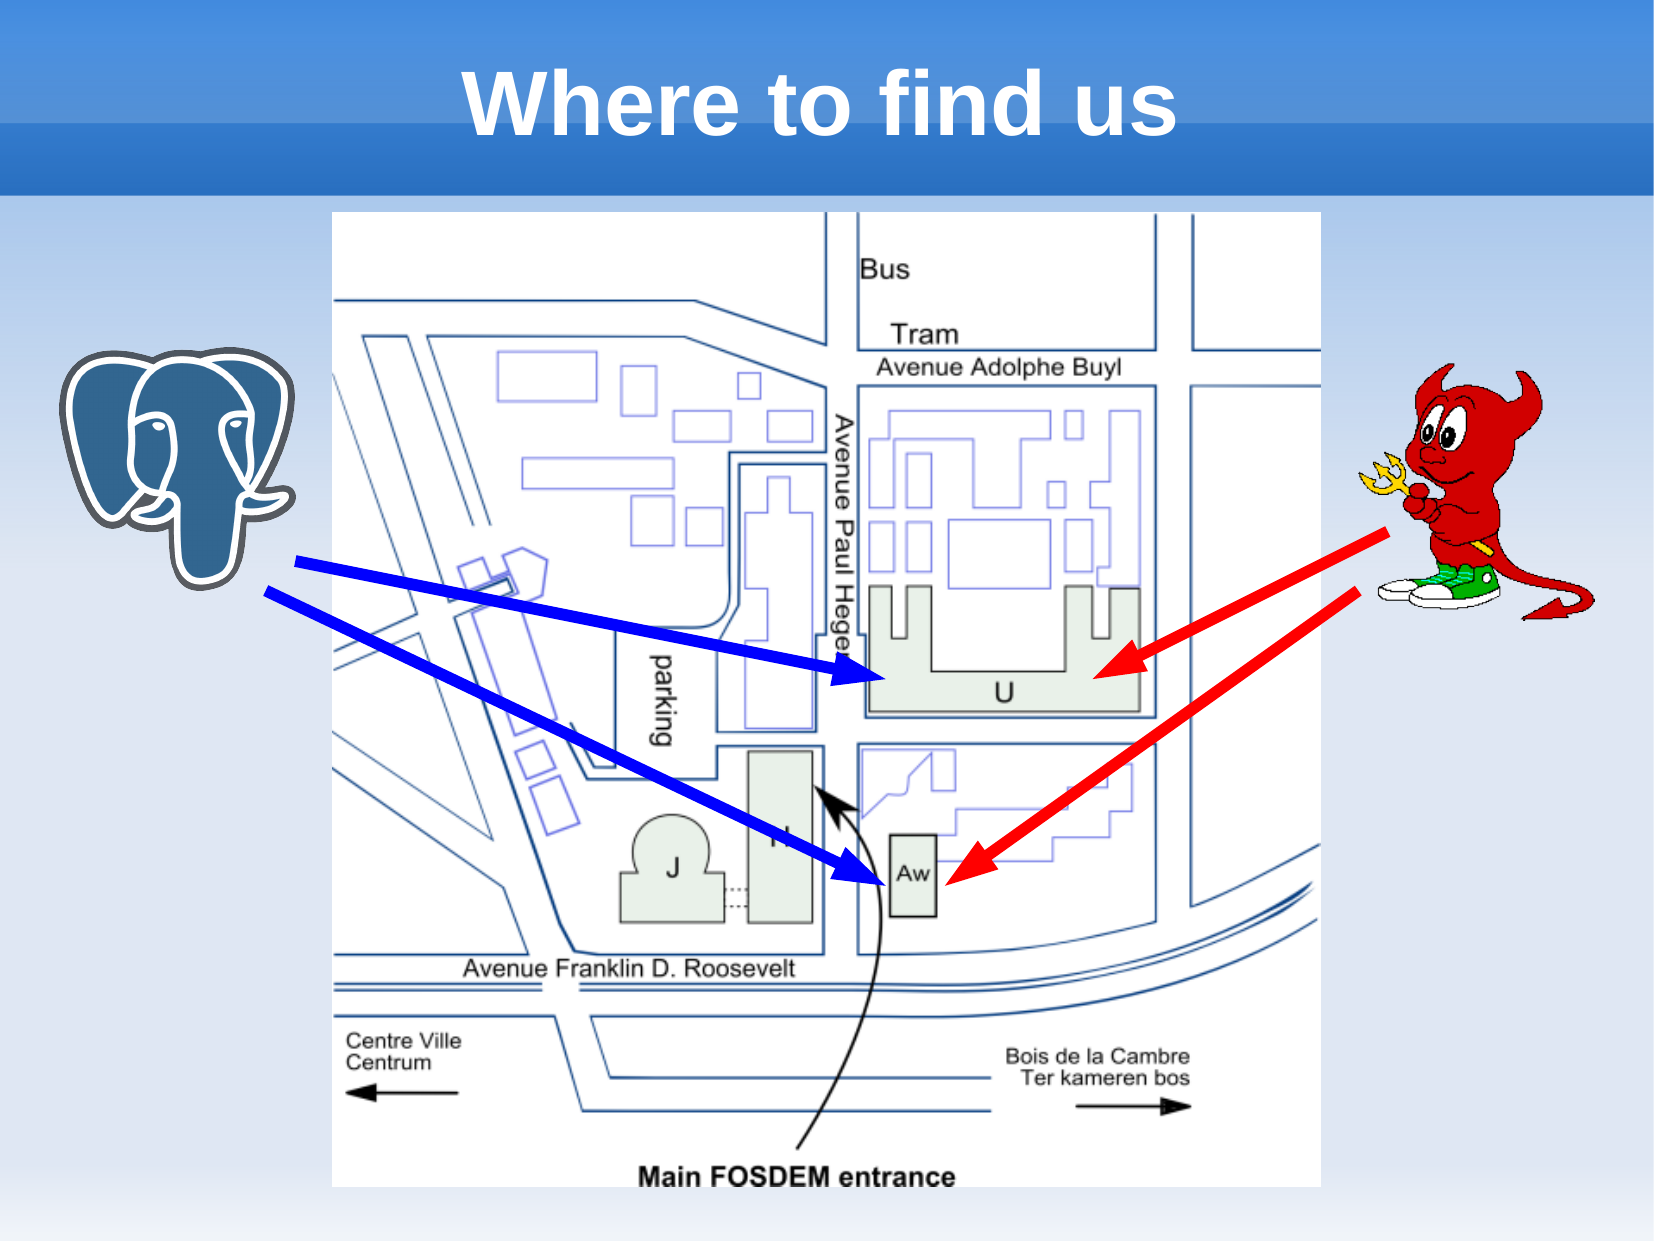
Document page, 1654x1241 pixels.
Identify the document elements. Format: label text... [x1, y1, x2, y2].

picture [0, 0, 1654, 1241]
title Where to find us [76, 7, 1565, 200]
